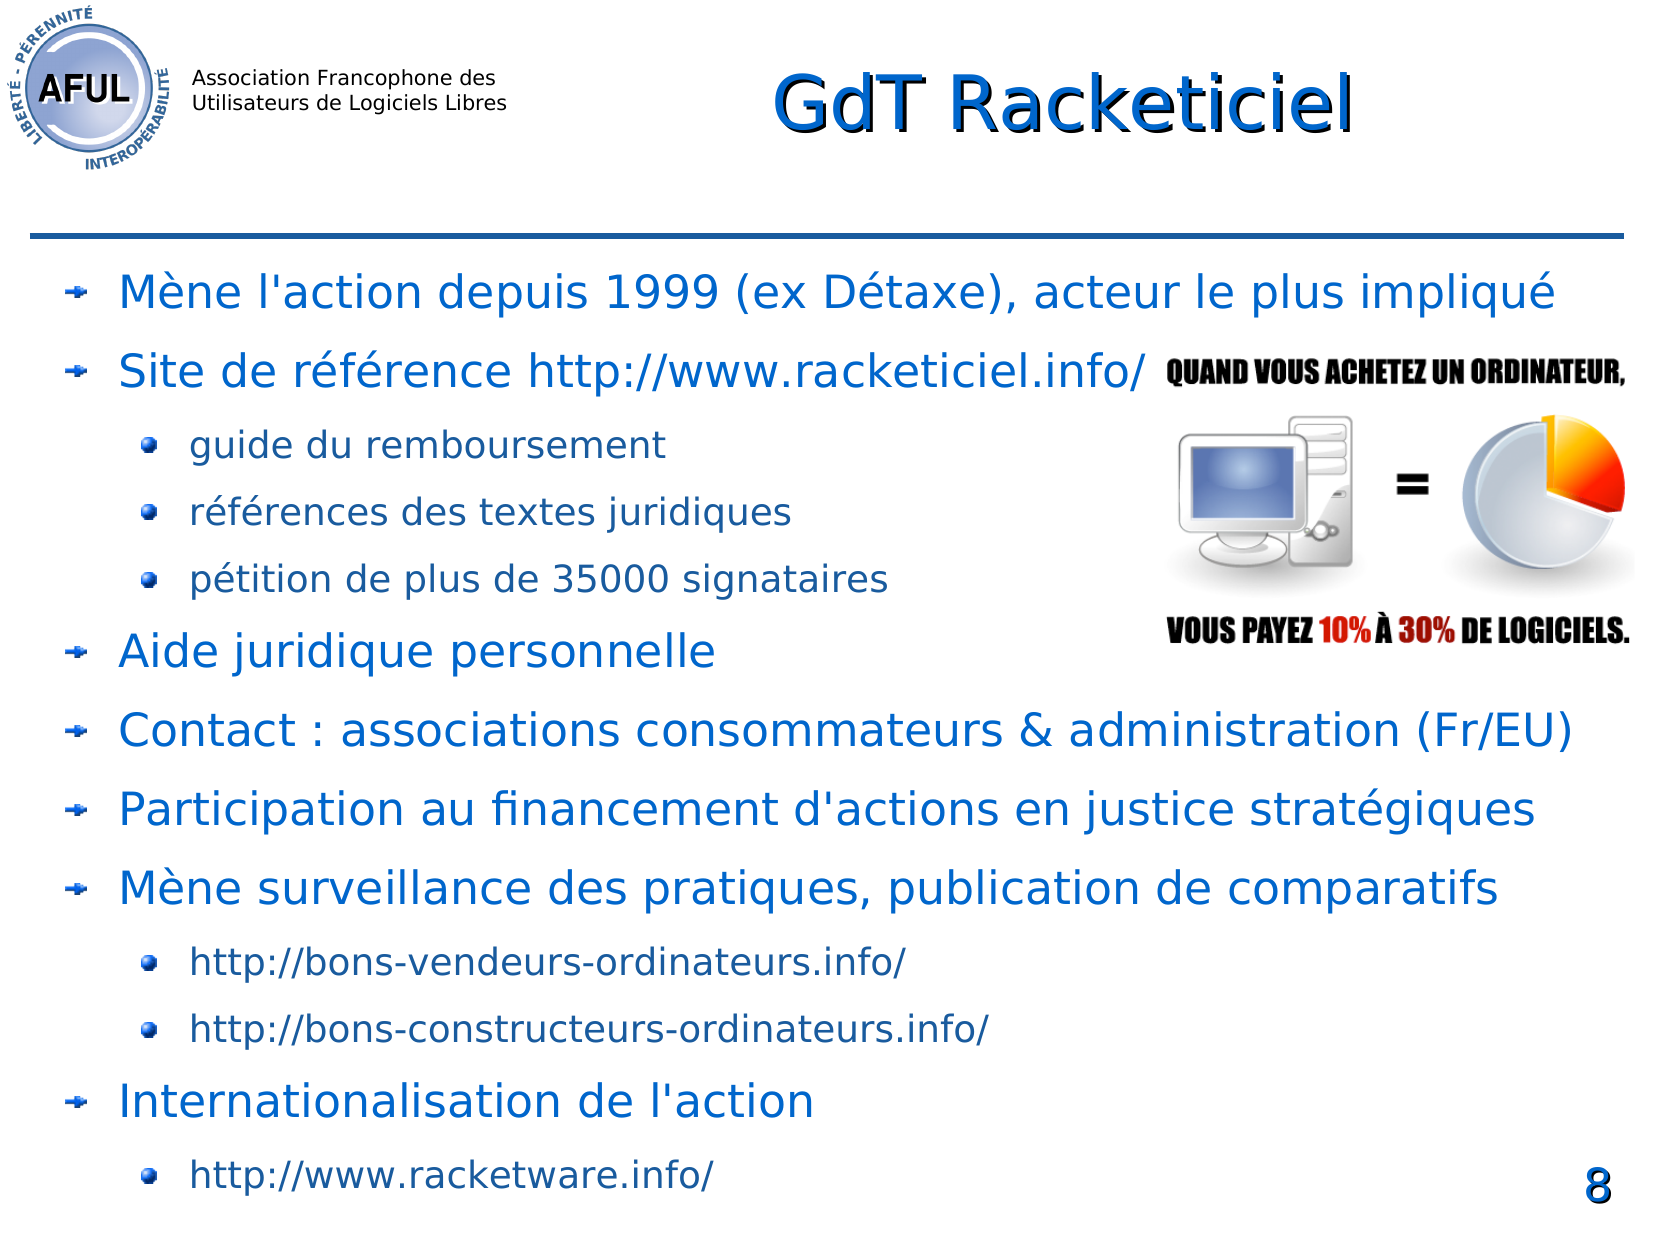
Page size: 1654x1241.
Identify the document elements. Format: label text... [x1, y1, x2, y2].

picture [1151, 354, 1641, 657]
list Mène l'action depuis 1999 (ex Détaxe), acteur le plus impliqué Site de référence http://www.racketiciel.info/ guide du remboursement références des textes juridiques pétition de plus de 35000 signataires Aide juridique personnelle Contact : associations consommateurs & administration (Fr/EU) Participation au financement d'actions en justice stratégiques Mène surveillance des pratiques, publication de comparatifs http://bons-vendeurs-ordinateurs.info/ http://bons-constructeurs-ordinateurs.info/ Internationalisation de l'action http://www.racketware.info/ [47, 265, 1595, 1211]
title GdT Racketiciel [501, 0, 1625, 207]
picture [0, 0, 178, 178]
